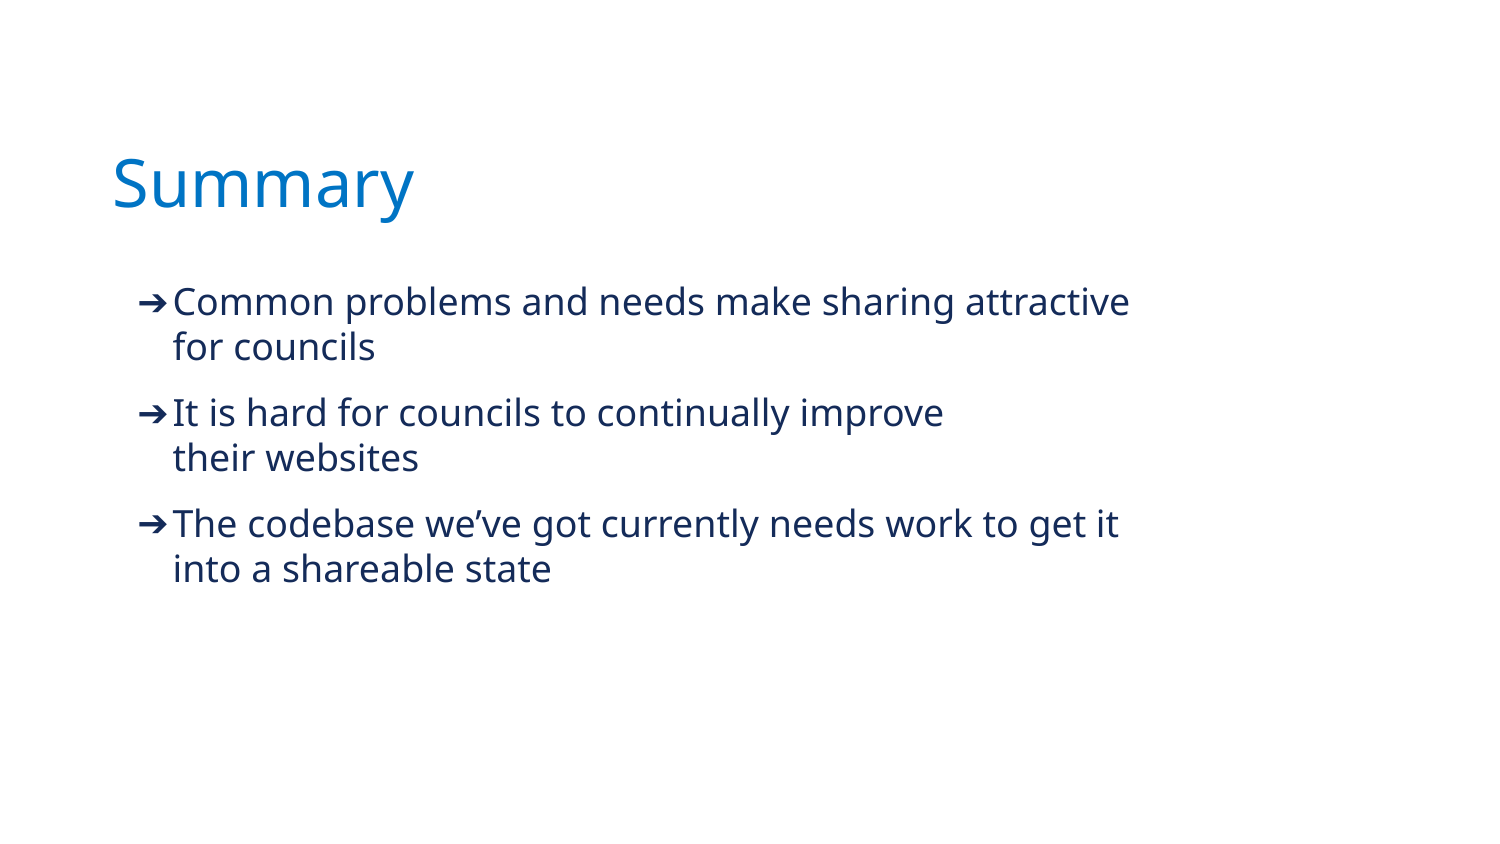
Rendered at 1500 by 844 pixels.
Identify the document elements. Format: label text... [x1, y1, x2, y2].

list Common problems and needs make sharing attractive for councils It is hard for councils to continually improve their websites The codebase we’ve got currently needs work to get it into a shareable state [112, 278, 1173, 706]
list Summary [112, 140, 896, 216]
